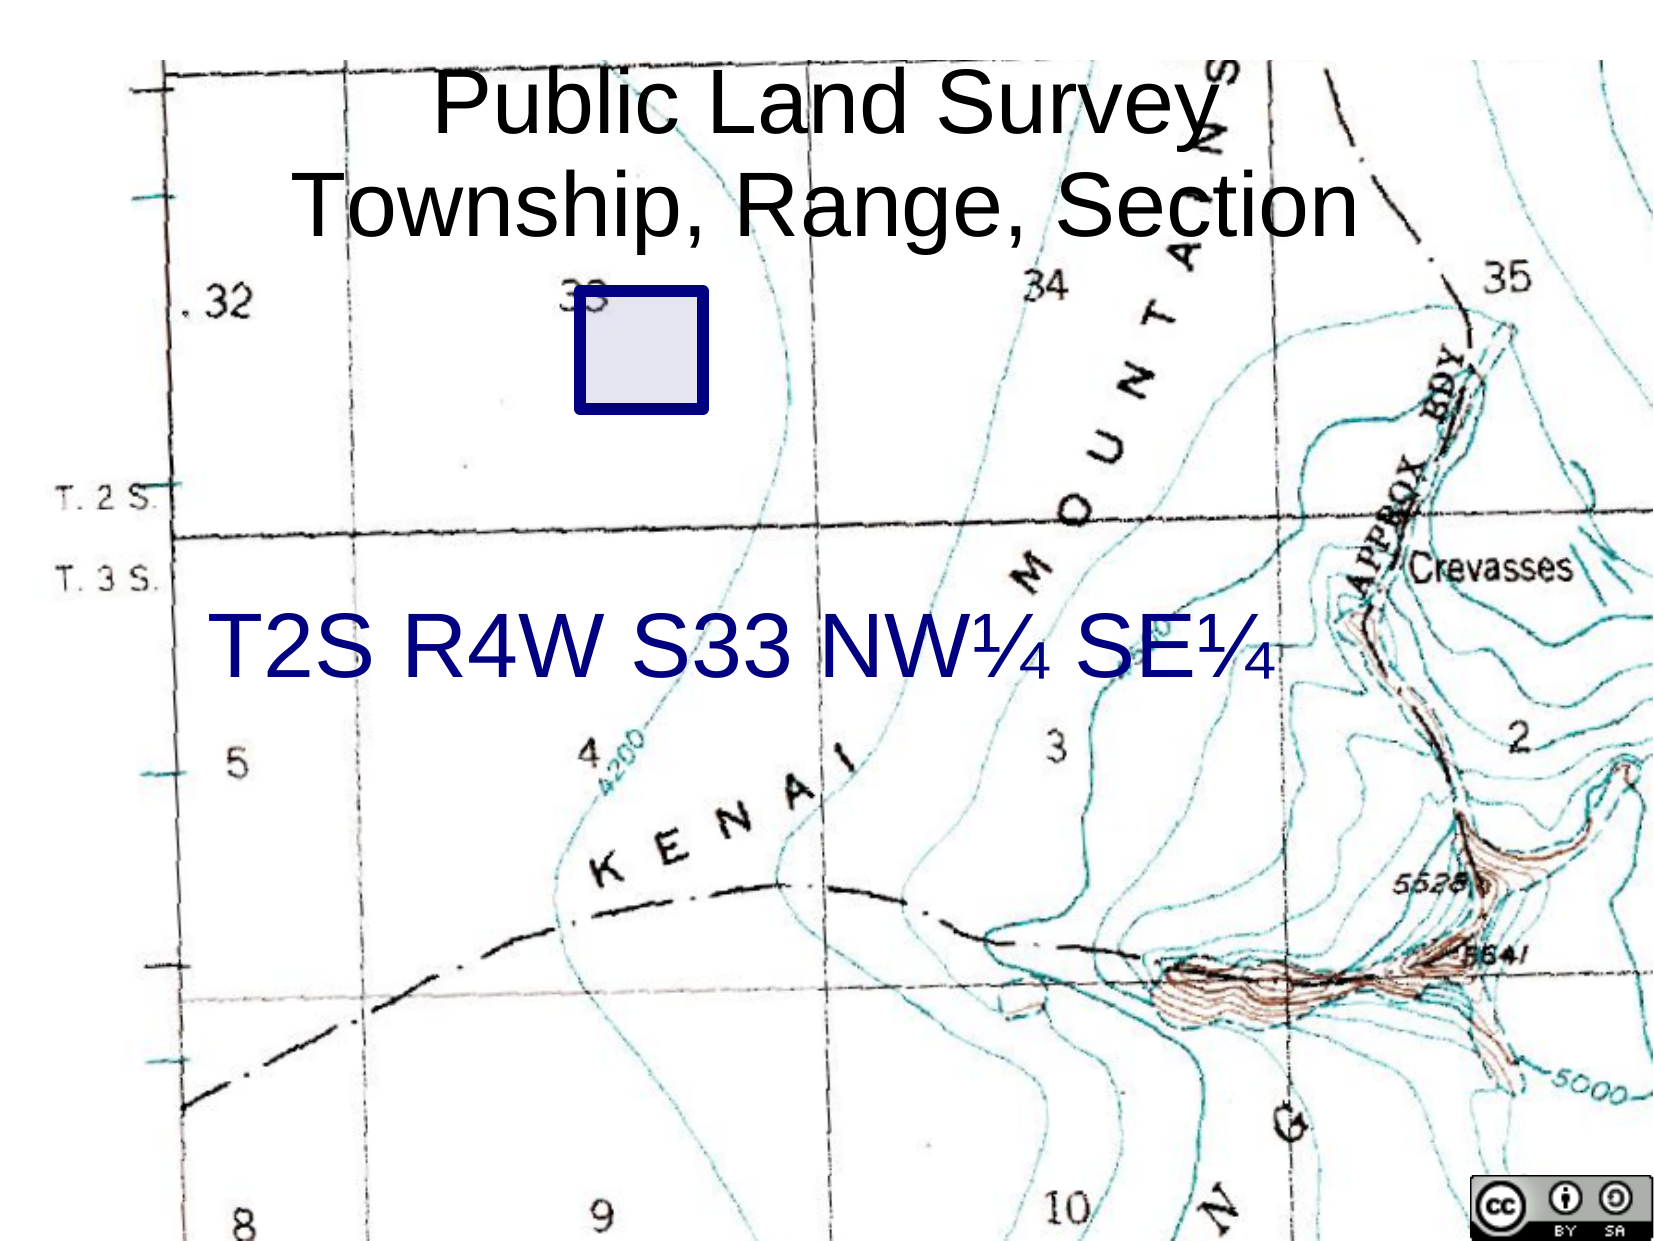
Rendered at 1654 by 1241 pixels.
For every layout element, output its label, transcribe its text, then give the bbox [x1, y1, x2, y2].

picture [0, 60, 1654, 1241]
text_box [580, 290, 703, 410]
title T2S R4W S33 NW¼ SE¼ [166, 592, 1316, 802]
title Public Land Survey Township, Range, Section [82, 48, 1571, 258]
